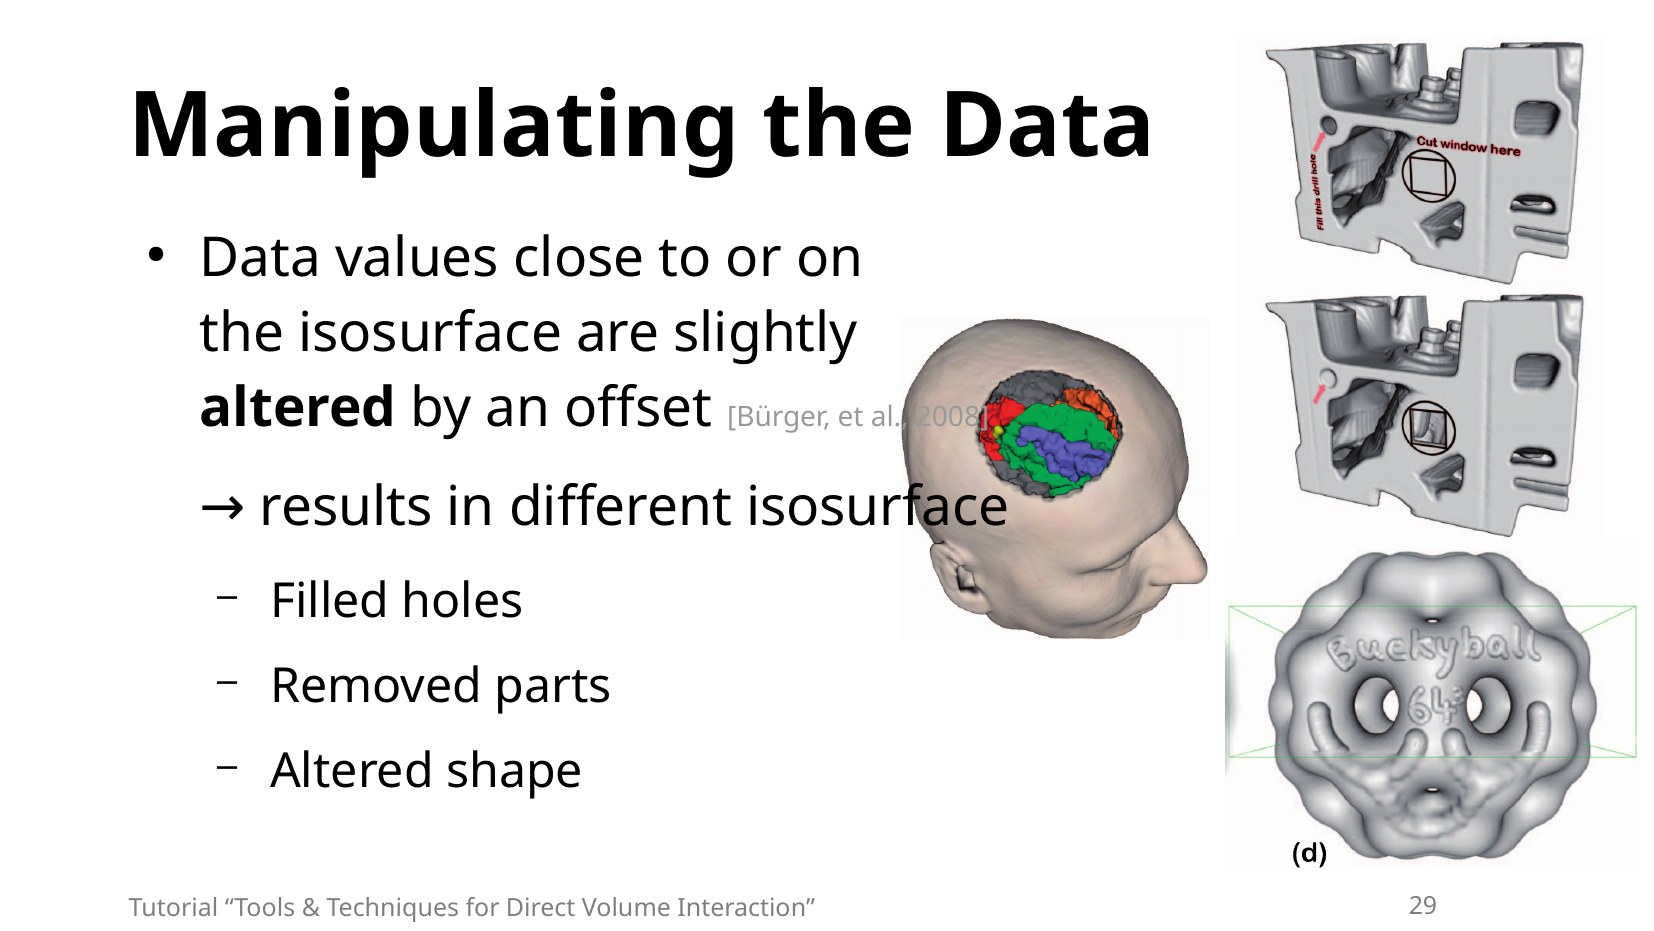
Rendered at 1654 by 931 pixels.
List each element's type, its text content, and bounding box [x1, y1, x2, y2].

title Manipulating the Data [113, 50, 1237, 193]
picture [1225, 24, 1641, 877]
list Data values close to or on the isosurface are slightly altered by an offset [Bürger, et al., 2008] → results in different isosurface Filled holes Removed parts Altered shape [113, 210, 1237, 863]
